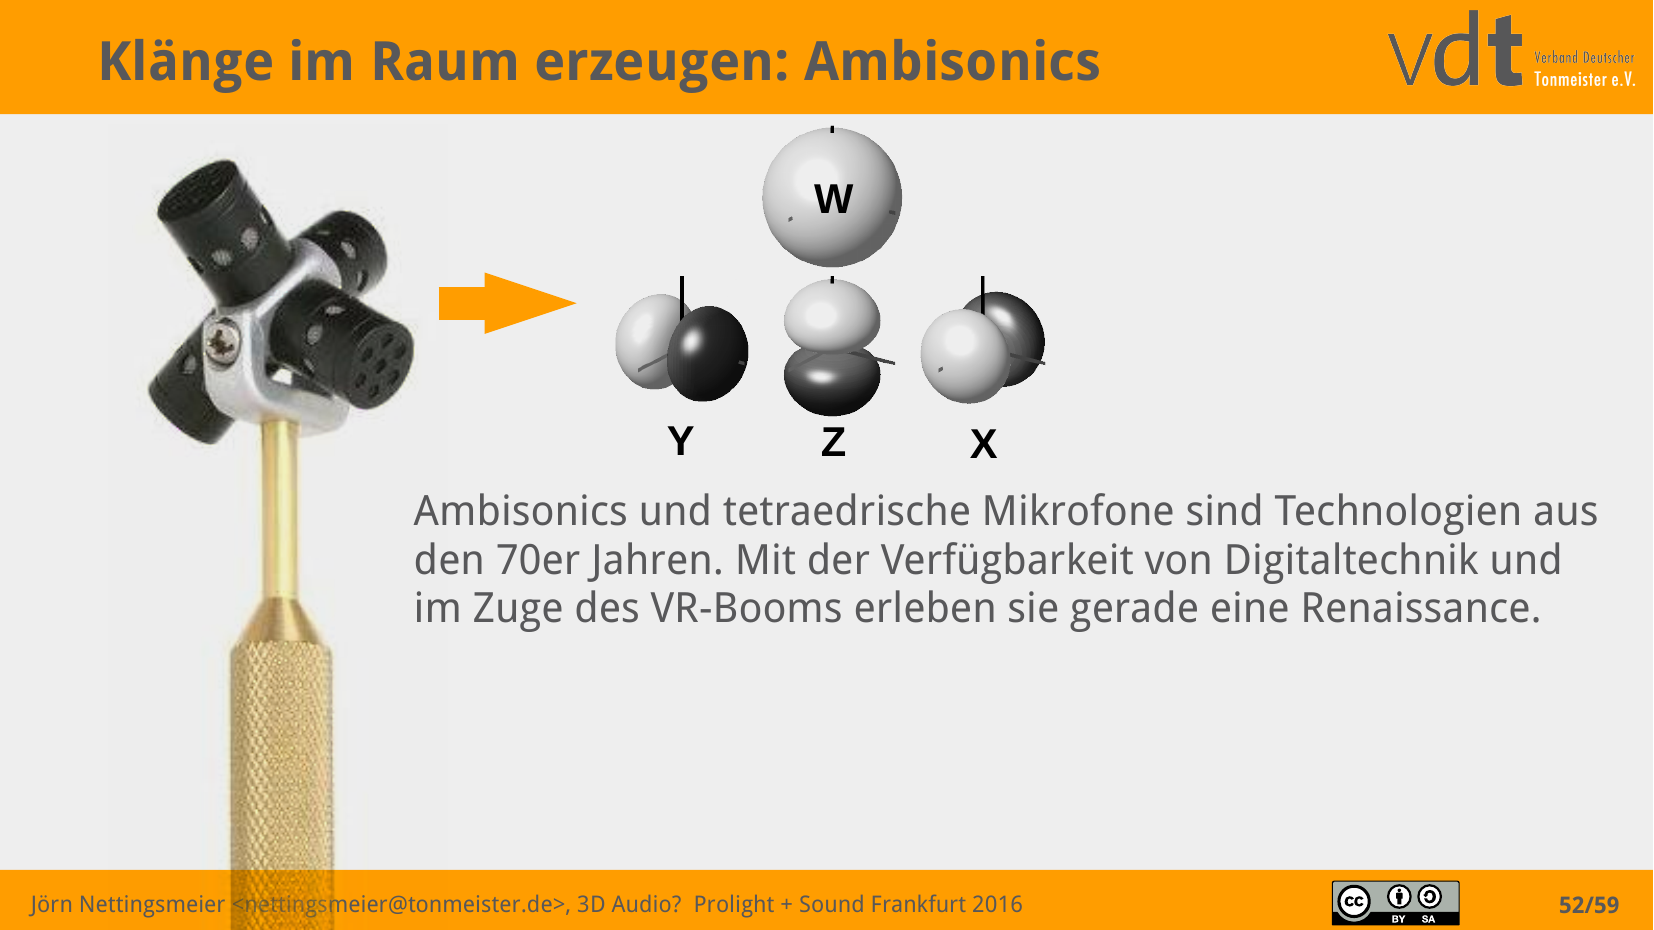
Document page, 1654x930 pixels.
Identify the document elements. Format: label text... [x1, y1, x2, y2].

text_box Y [616, 410, 722, 486]
title Klänge im Raum erzeugen: Ambisonics [97, 0, 1386, 122]
picture [5, 122, 1654, 930]
text_box Z [770, 411, 876, 487]
picture [1386, 0, 1646, 104]
text_box W [764, 168, 869, 245]
list Ambisonics und tetraedrische Mikrofone sind Technologien aus den 70er Jahren. Mit der Verfügbarkeit von Digitaltechnik und im Zuge des VR-Booms erleben sie gerade eine Renaissance. [448, 487, 1618, 849]
text_box X [919, 413, 1025, 487]
